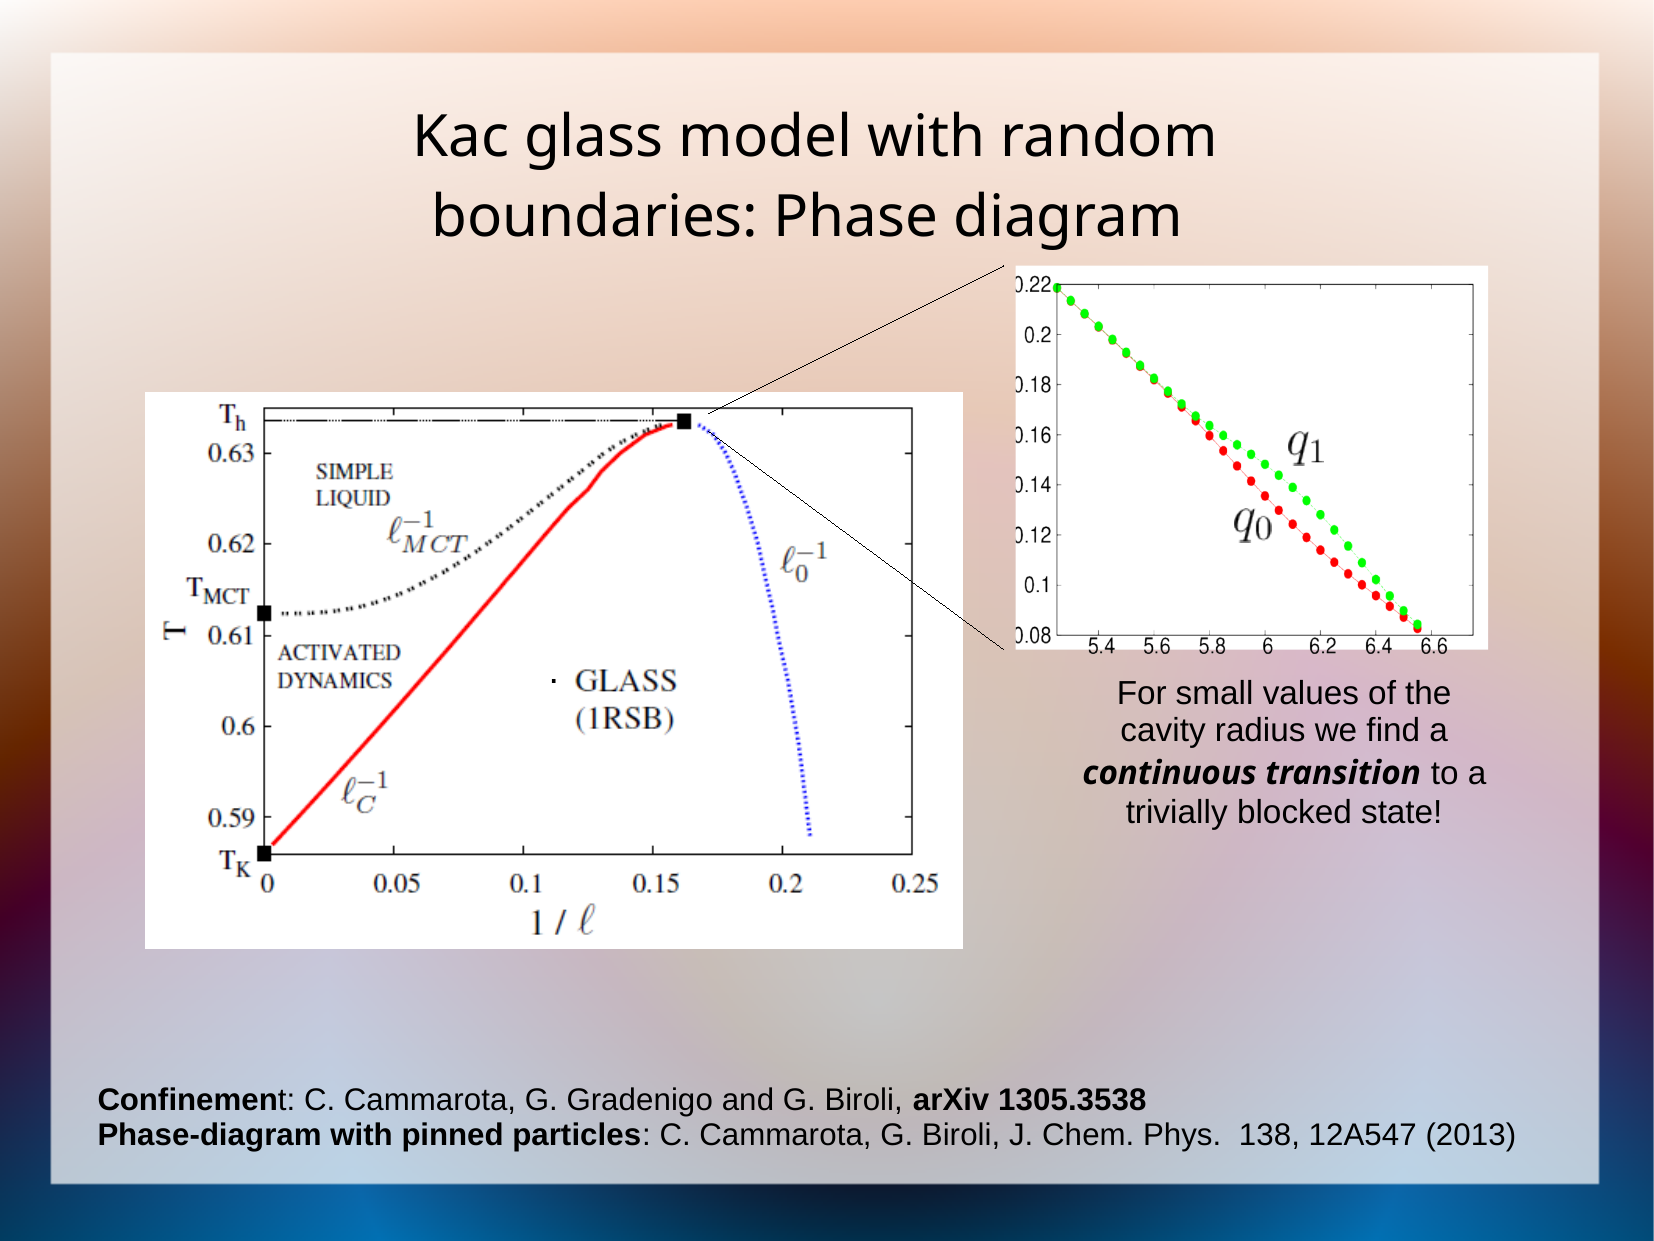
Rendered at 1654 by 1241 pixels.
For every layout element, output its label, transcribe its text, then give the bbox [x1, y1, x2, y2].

text_box Confinement: C. Cammarota, G. Gradenigo and G. Biroli, arXiv 1305.3538 Phase-diagram with pinned particles: C. Cammarota, G. Biroli, J. Chem. Phys. 138, 12A547 (2013) [82, 1074, 1589, 1160]
text_box Kac glass model with random boundaries: Phase diagram [230, 87, 1400, 238]
text_box [1269, 383, 1329, 443]
text_box [1015, 265, 1489, 271]
text_box For small values of the cavity radius we find a continuous transition to a trivially blocked state! [1062, 667, 1506, 839]
picture [0, 0, 1654, 1241]
